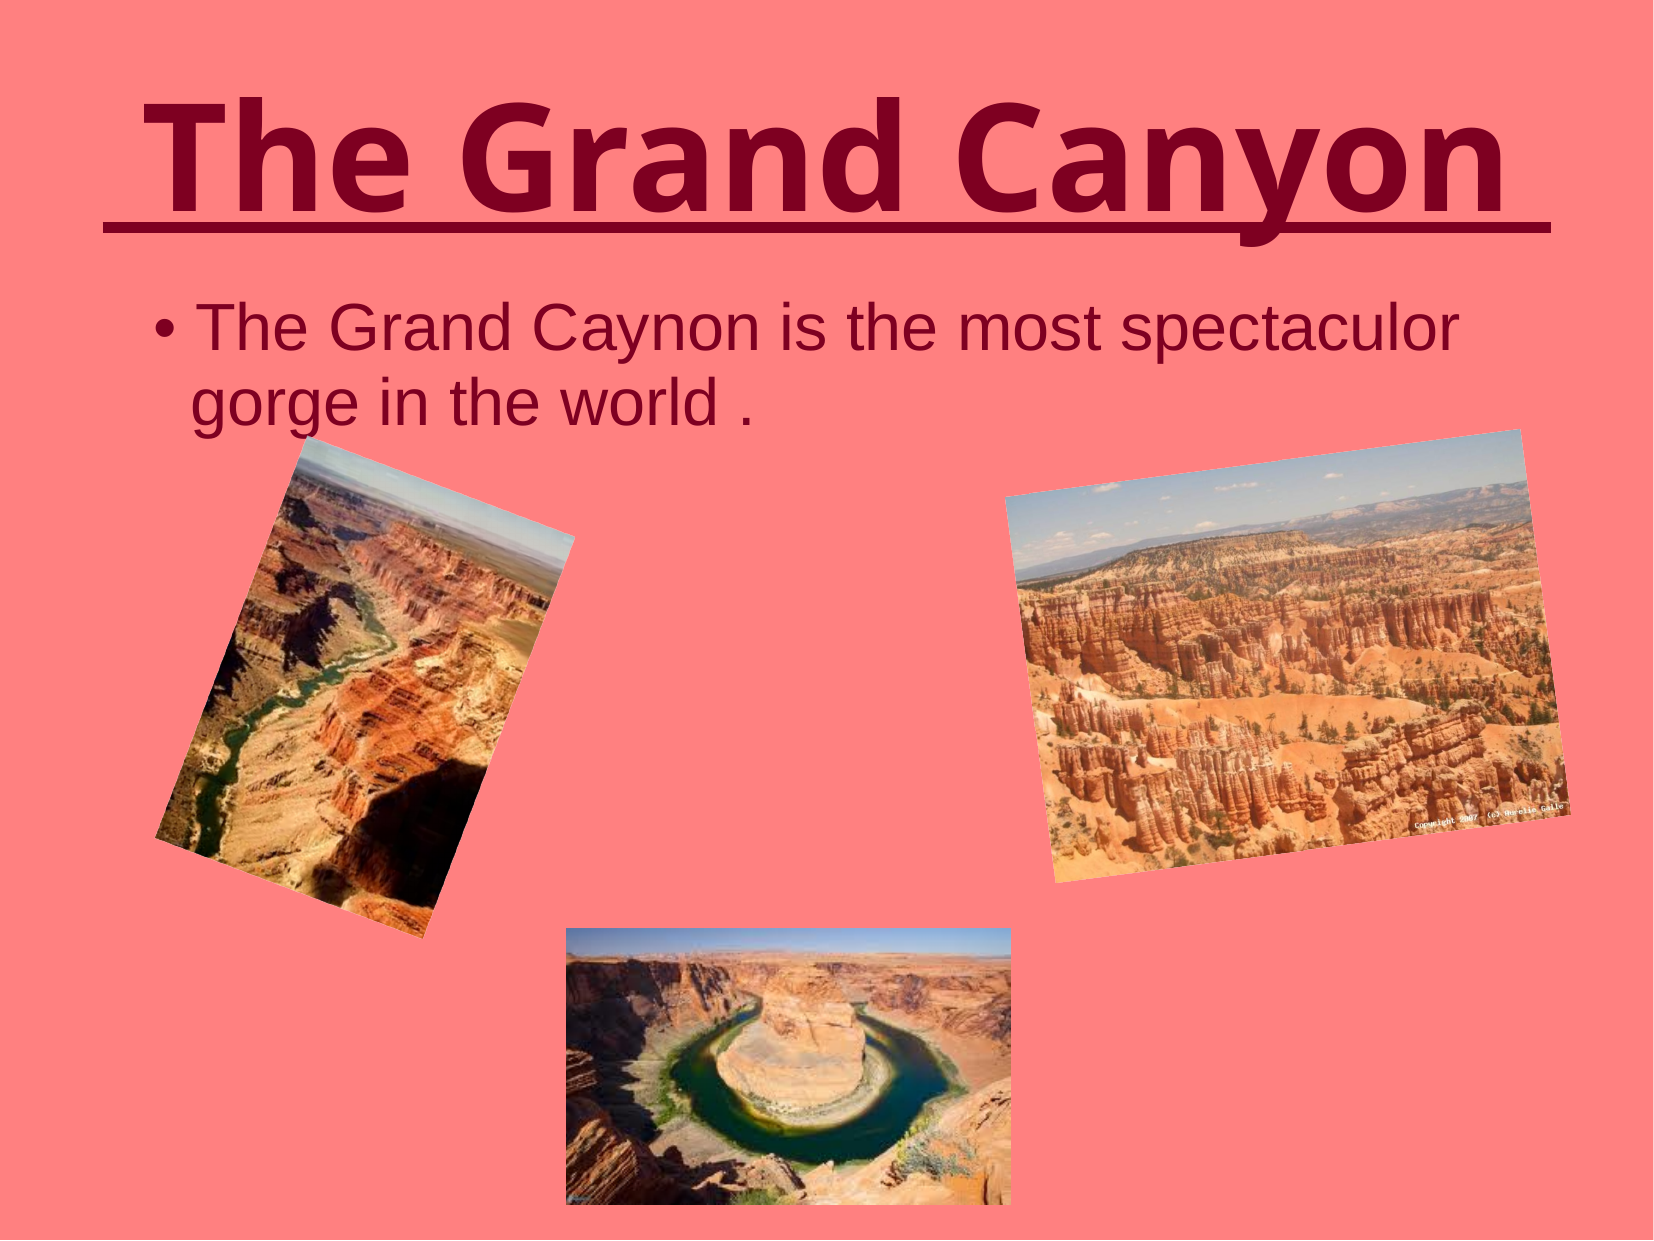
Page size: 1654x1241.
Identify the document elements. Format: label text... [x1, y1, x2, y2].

picture [566, 928, 1011, 1205]
picture [154, 435, 575, 939]
title The Grand Canyon [82, 49, 1571, 257]
picture [1004, 428, 1571, 883]
list • The Grand Caynon is the most spectaculor gorge in the world . [82, 290, 1571, 1109]
